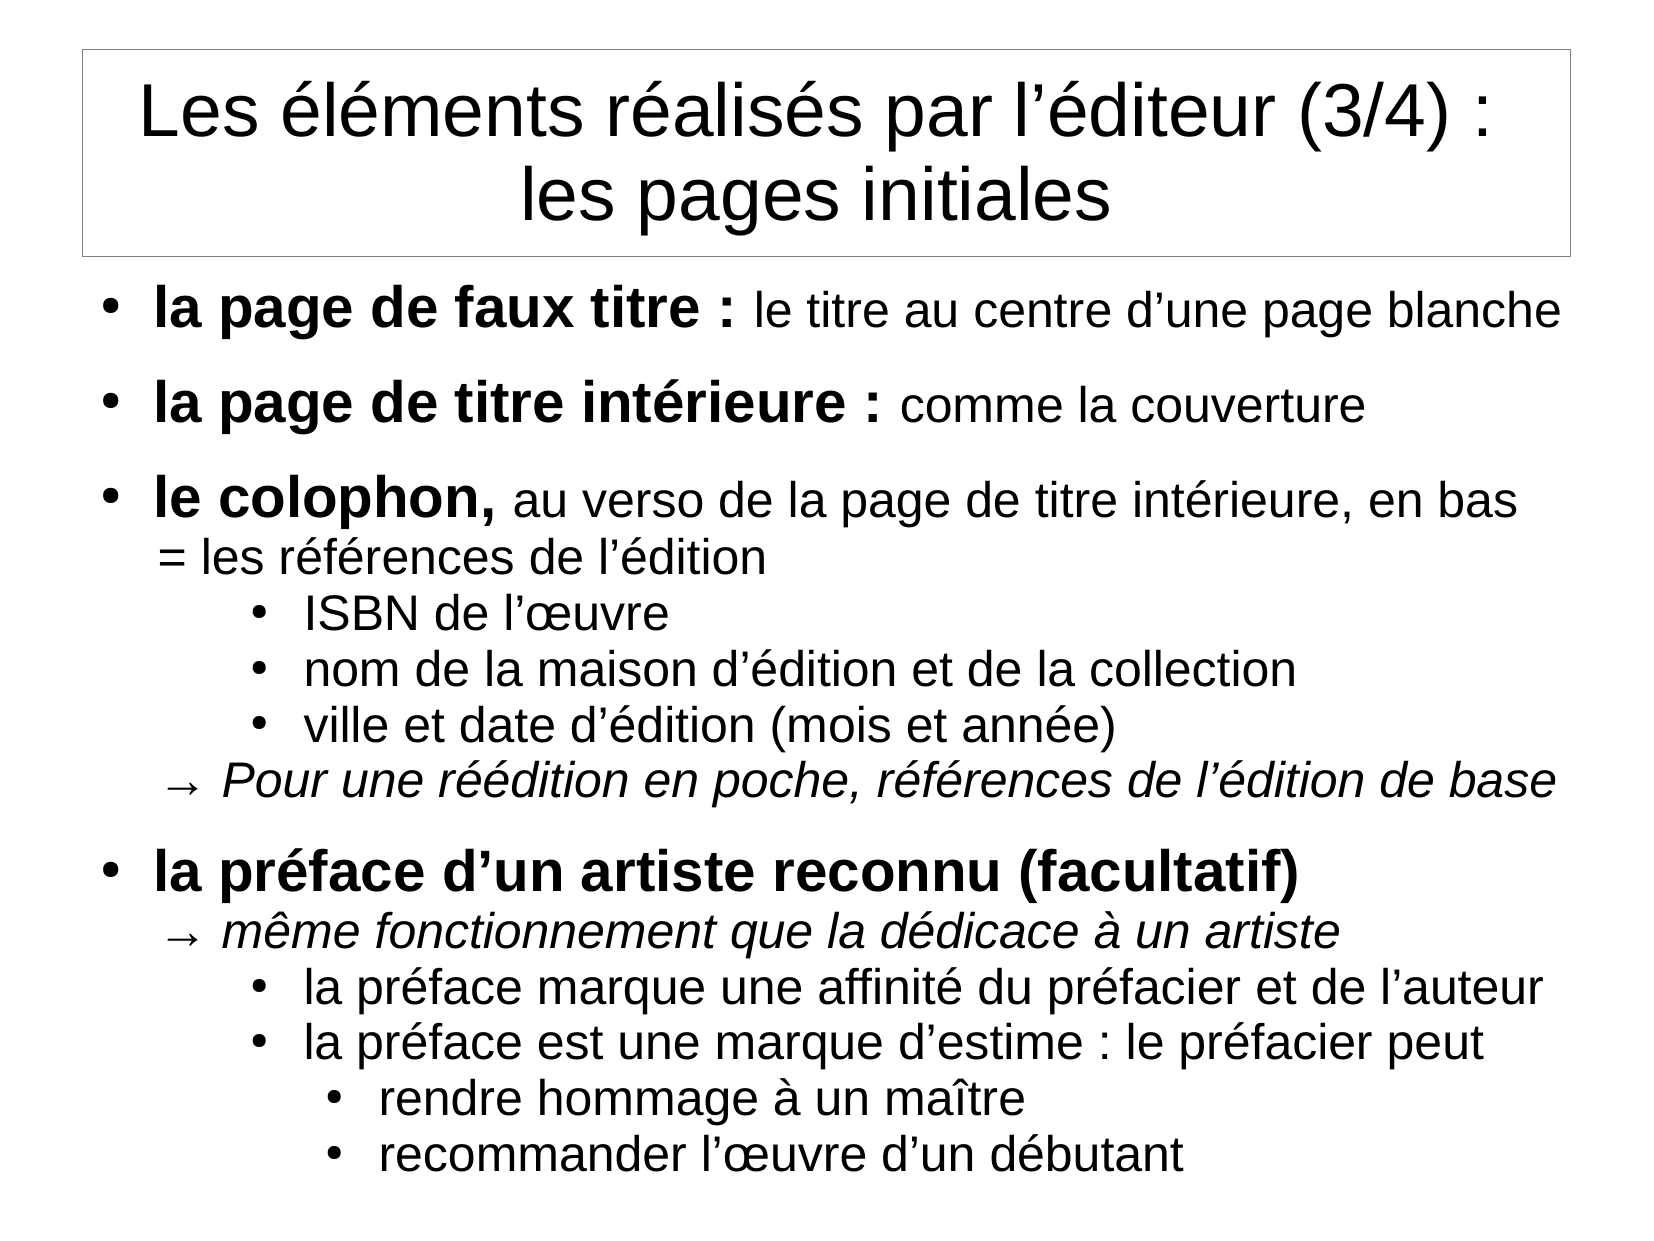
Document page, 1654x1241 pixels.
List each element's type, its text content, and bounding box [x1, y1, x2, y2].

title Les éléments réalisés par l’éditeur (3/4) : les pages initiales [82, 49, 1571, 255]
list la page de faux titre : le titre au centre d’une page blanche la page de titre intérieure : comme la couverture le colophon, au verso de la page de titre intérieure, en bas = les références de l’édition ISBN de l’œuvre nom de la maison d’édition et de la collection ville et date d’édition (mois et année) → Pour une réédition en poche, références de l’édition de base la préface d’un artiste reconnu (facultatif) → même fonctionnement que la dédicace à un artiste la préface marque une affinité du préfacier et de l’auteur la préface est une marque d’estime : le préfacier peut rendre hommage à un maître recommander l’œuvre d’un débutant [82, 255, 1571, 1188]
